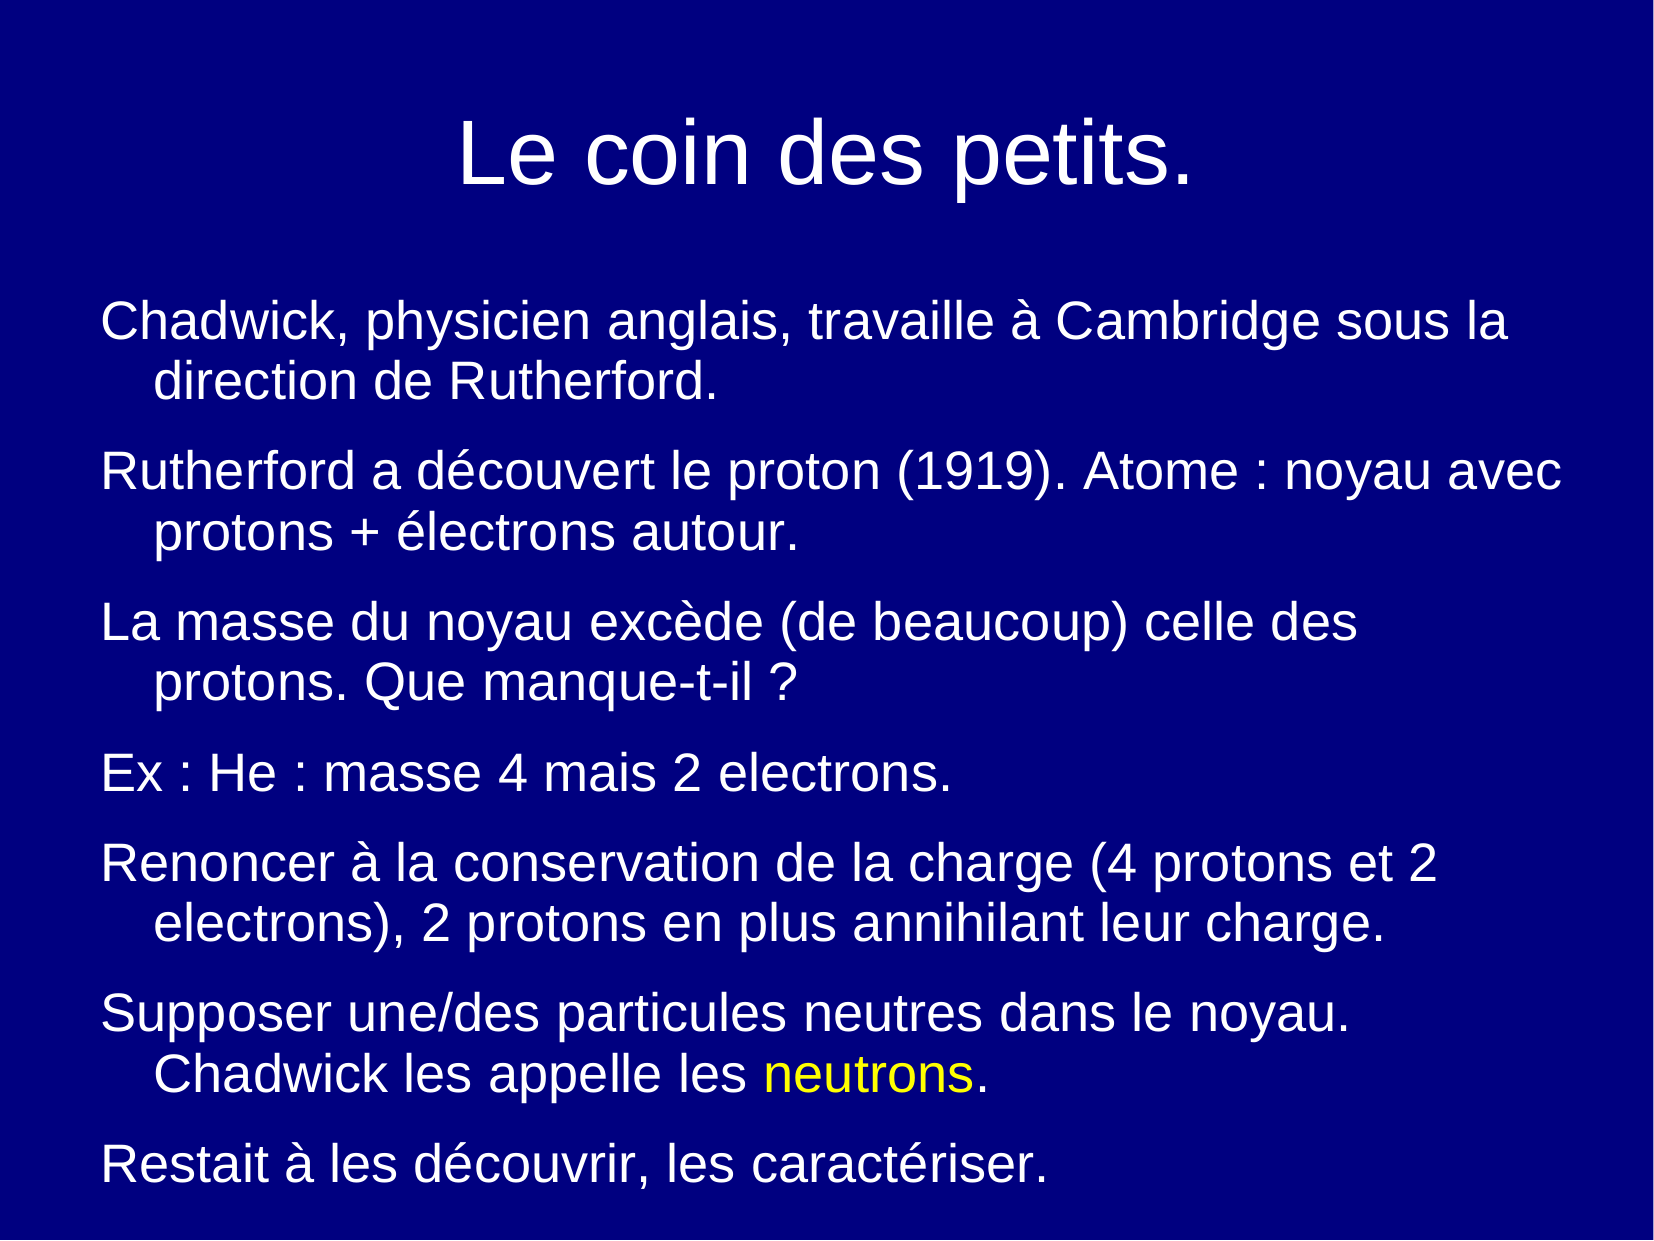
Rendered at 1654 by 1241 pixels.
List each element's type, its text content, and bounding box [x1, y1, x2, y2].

title Le coin des petits. [82, 49, 1571, 257]
list Chadwick, physicien anglais, travaille à Cambridge sous la direction de Rutherford. Rutherford a découvert le proton (1919). Atome : noyau avec protons + électrons autour. La masse du noyau excède (de beaucoup) celle des protons. Que manque-t-il ? Ex : He : masse 4 mais 2 electrons. Renoncer à la conservation de la charge (4 protons et 2 electrons), 2 protons en plus annihilant leur charge. Supposer une/des particules neutres dans le noyau. Chadwick les appelle les neutrons. Restait à les découvrir, les caractériser. [82, 290, 1571, 1194]
